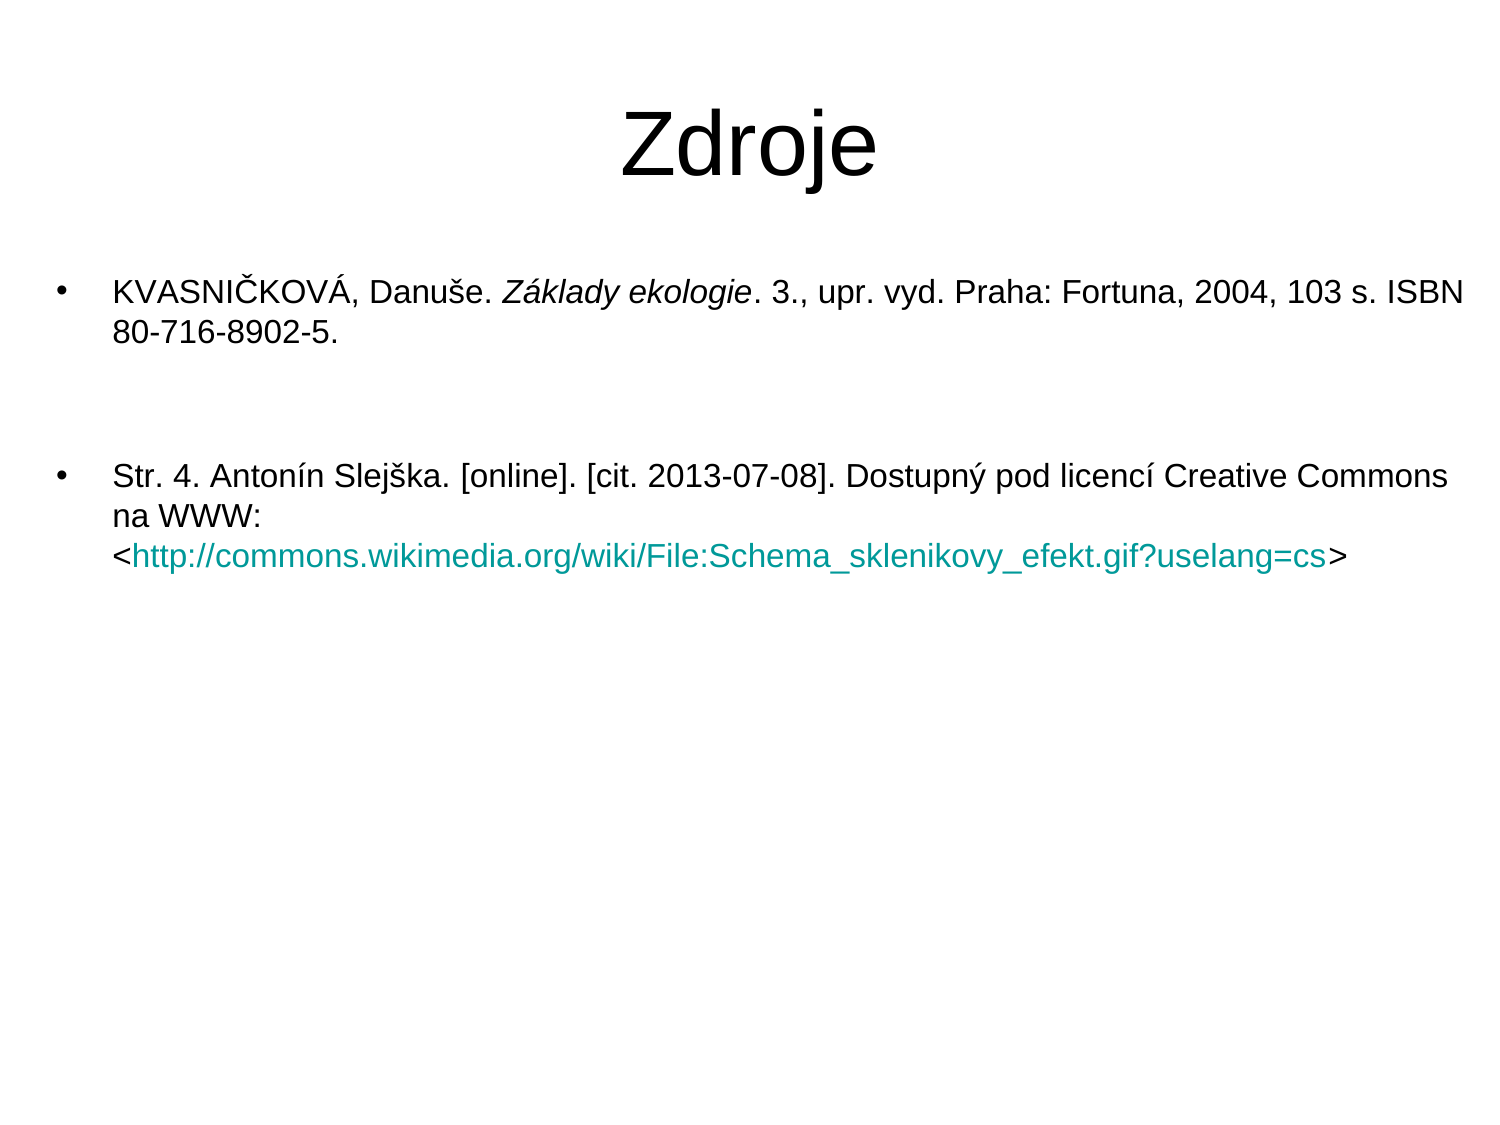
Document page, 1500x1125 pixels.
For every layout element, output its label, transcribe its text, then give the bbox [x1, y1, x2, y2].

list KVASNIČKOVÁ, Danuše. Základy ekologie. 3., upr. vyd. Praha: Fortuna, 2004, 103 s. ISBN 80-716-8902-5. Str. 4. Antonín Slejška. [online]. [cit. 2013-07-08]. Dostupný pod licencí Creative Commons na WWW: <http://commons.wikimedia.org/wiki/File:Schema_sklenikovy_efekt.gif?uselang=cs> [41, 262, 1500, 1006]
title Zdroje [75, 45, 1426, 233]
